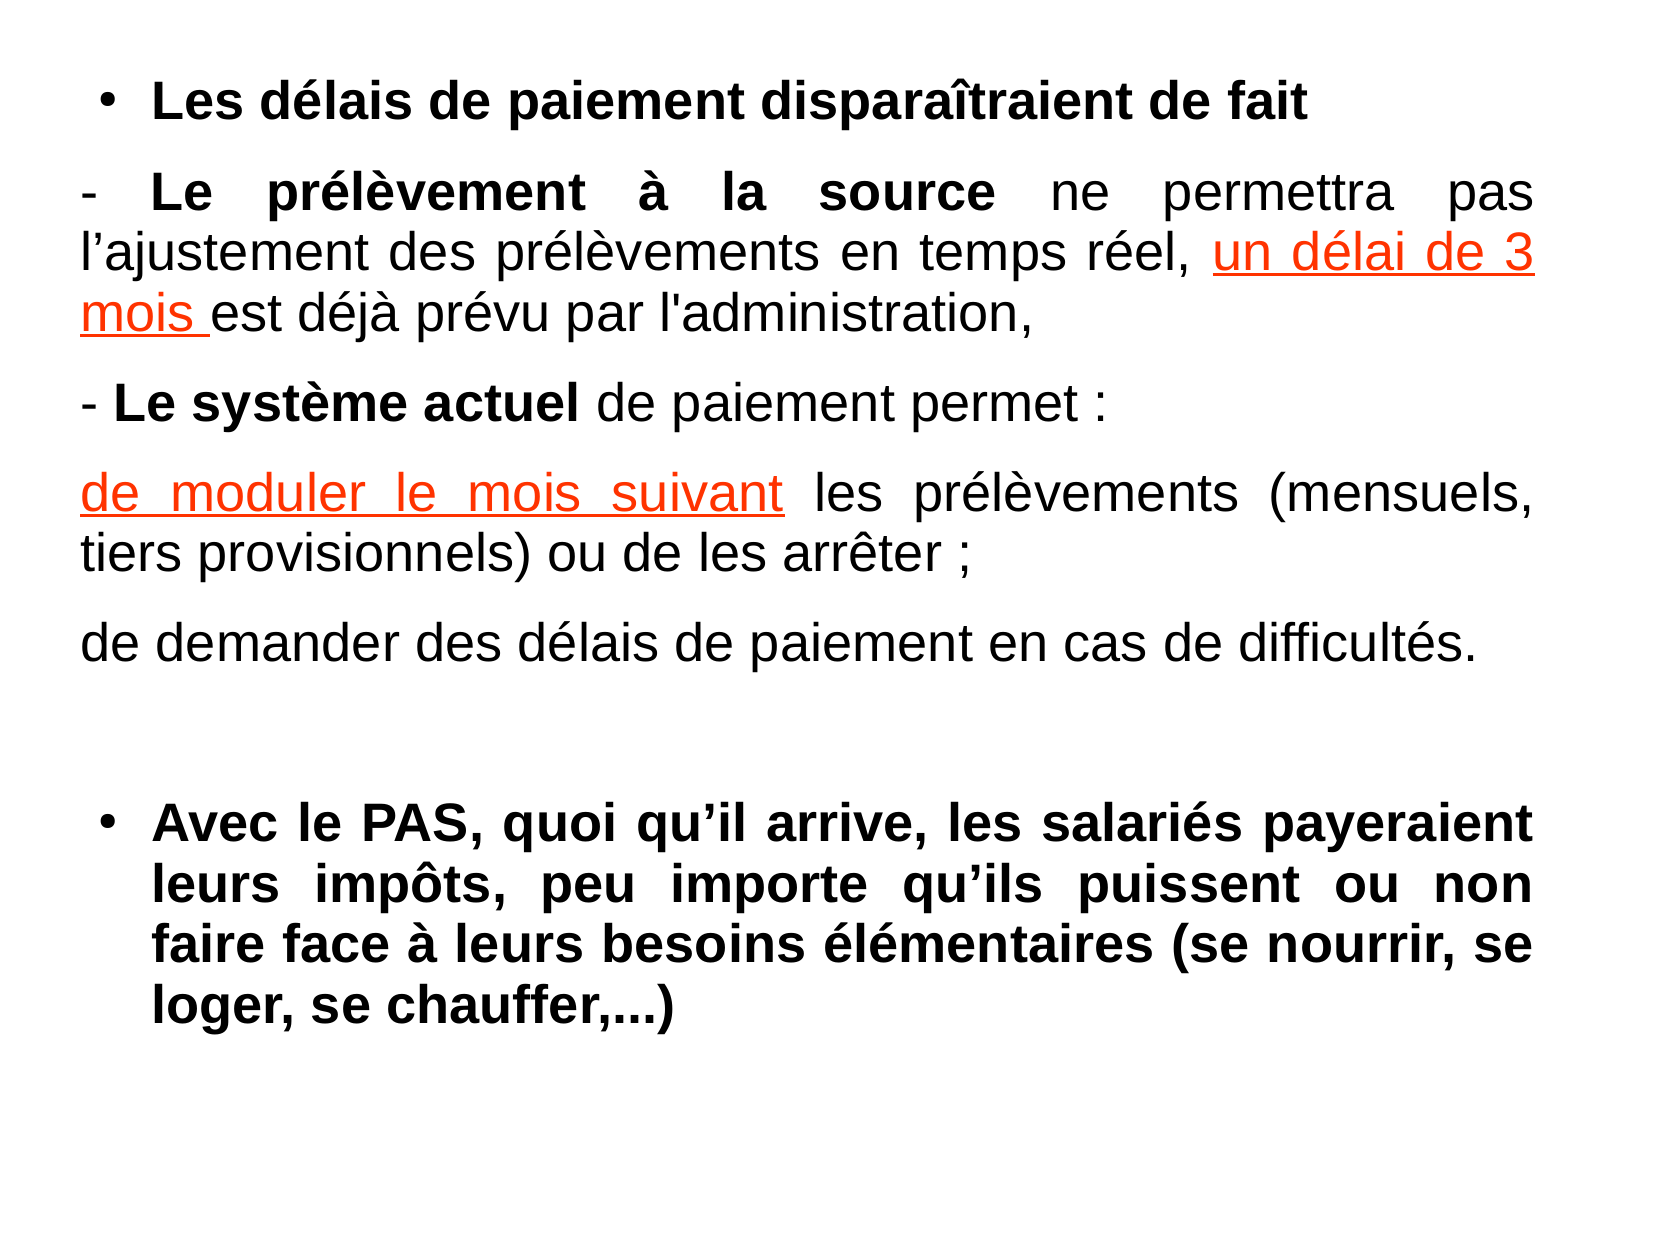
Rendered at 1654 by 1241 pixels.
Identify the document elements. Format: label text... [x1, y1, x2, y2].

list Les délais de paiement disparaîtraient de fait - Le prélèvement à la source ne permettra pas l’ajustement des prélèvements en temps réel, un délai de 3 mois est déjà prévu par l'administration, - Le système actuel de paiement permet : de moduler le mois suivant les prélèvements (mensuels, tiers provisionnels) ou de les arrêter ; de demander des délais de paiement en cas de difficultés. Avec le PAS, quoi qu’il arrive, les salariés payeraient leurs impôts, peu importe qu’ils puissent ou non faire face à leurs besoins élémentaires (se nourrir, se loger, se chauffer,...) [80, 70, 1536, 1123]
